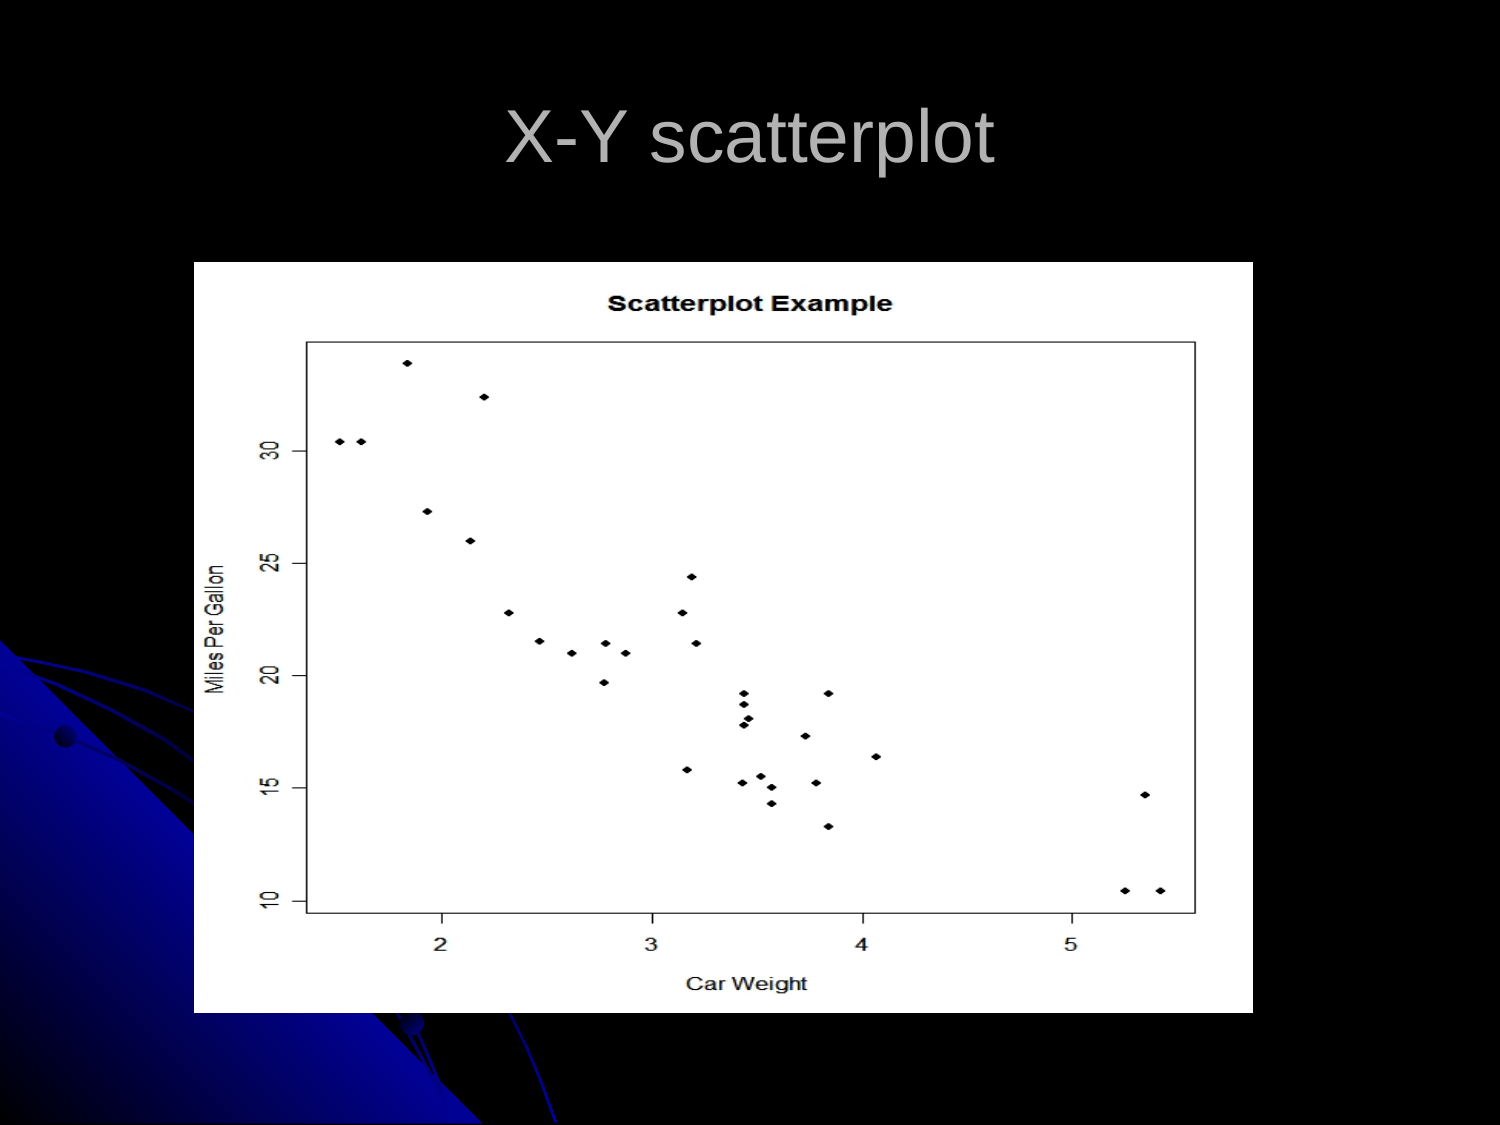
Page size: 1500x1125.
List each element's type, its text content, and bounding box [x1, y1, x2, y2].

title X-Y scatterplot [75, 45, 1426, 233]
picture [194, 262, 1253, 1013]
